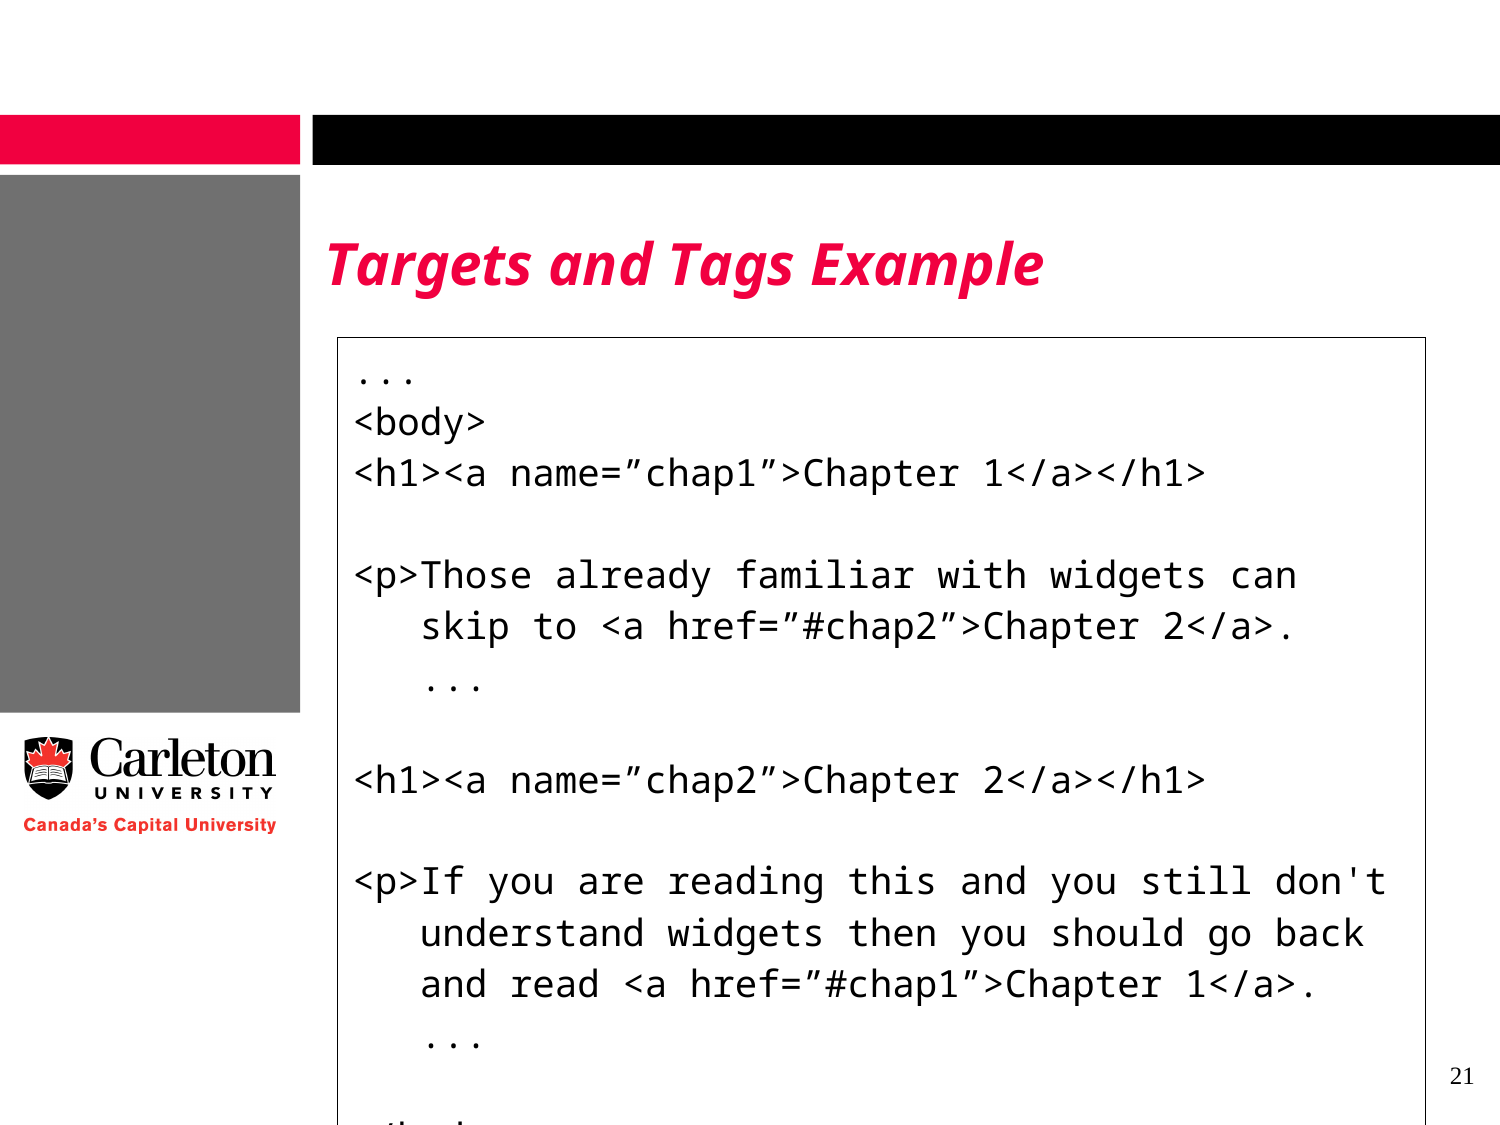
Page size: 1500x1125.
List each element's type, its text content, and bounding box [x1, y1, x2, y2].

title Targets and Tags Example [324, 194, 1450, 331]
text_box ... <body> <h1><a name=”chap1”>Chapter 1</a></h1> <p>Those already familiar with widgets can skip to <a href=”#chap2”>Chapter 2</a>. ... <h1><a name=”chap2”>Chapter 2</a></h1> <p>If you are reading this and you still don't understand widgets then you should go back and read <a href=”#chap1”>Chapter 1</a>. ... </body> [337, 337, 1426, 1088]
picture [24, 737, 276, 834]
